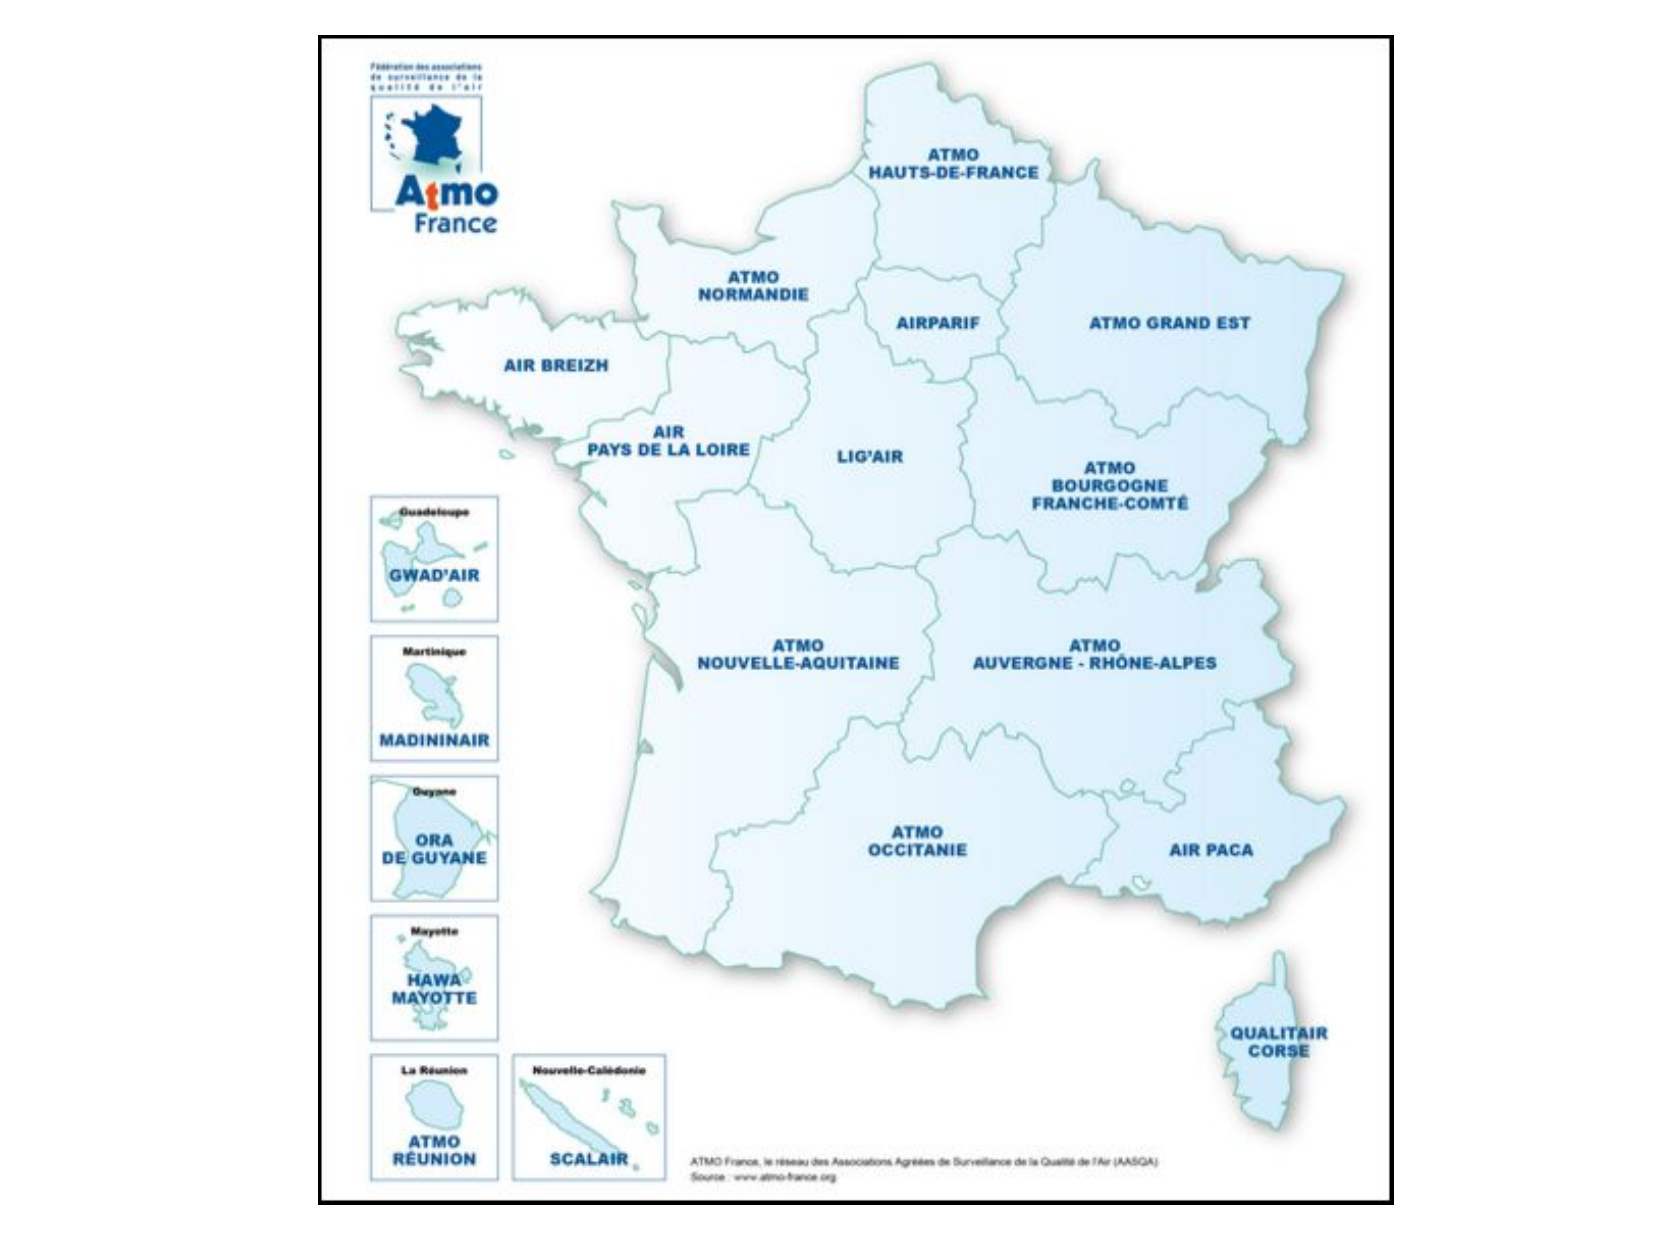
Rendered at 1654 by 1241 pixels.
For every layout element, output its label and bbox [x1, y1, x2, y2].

picture [318, 35, 1394, 1205]
